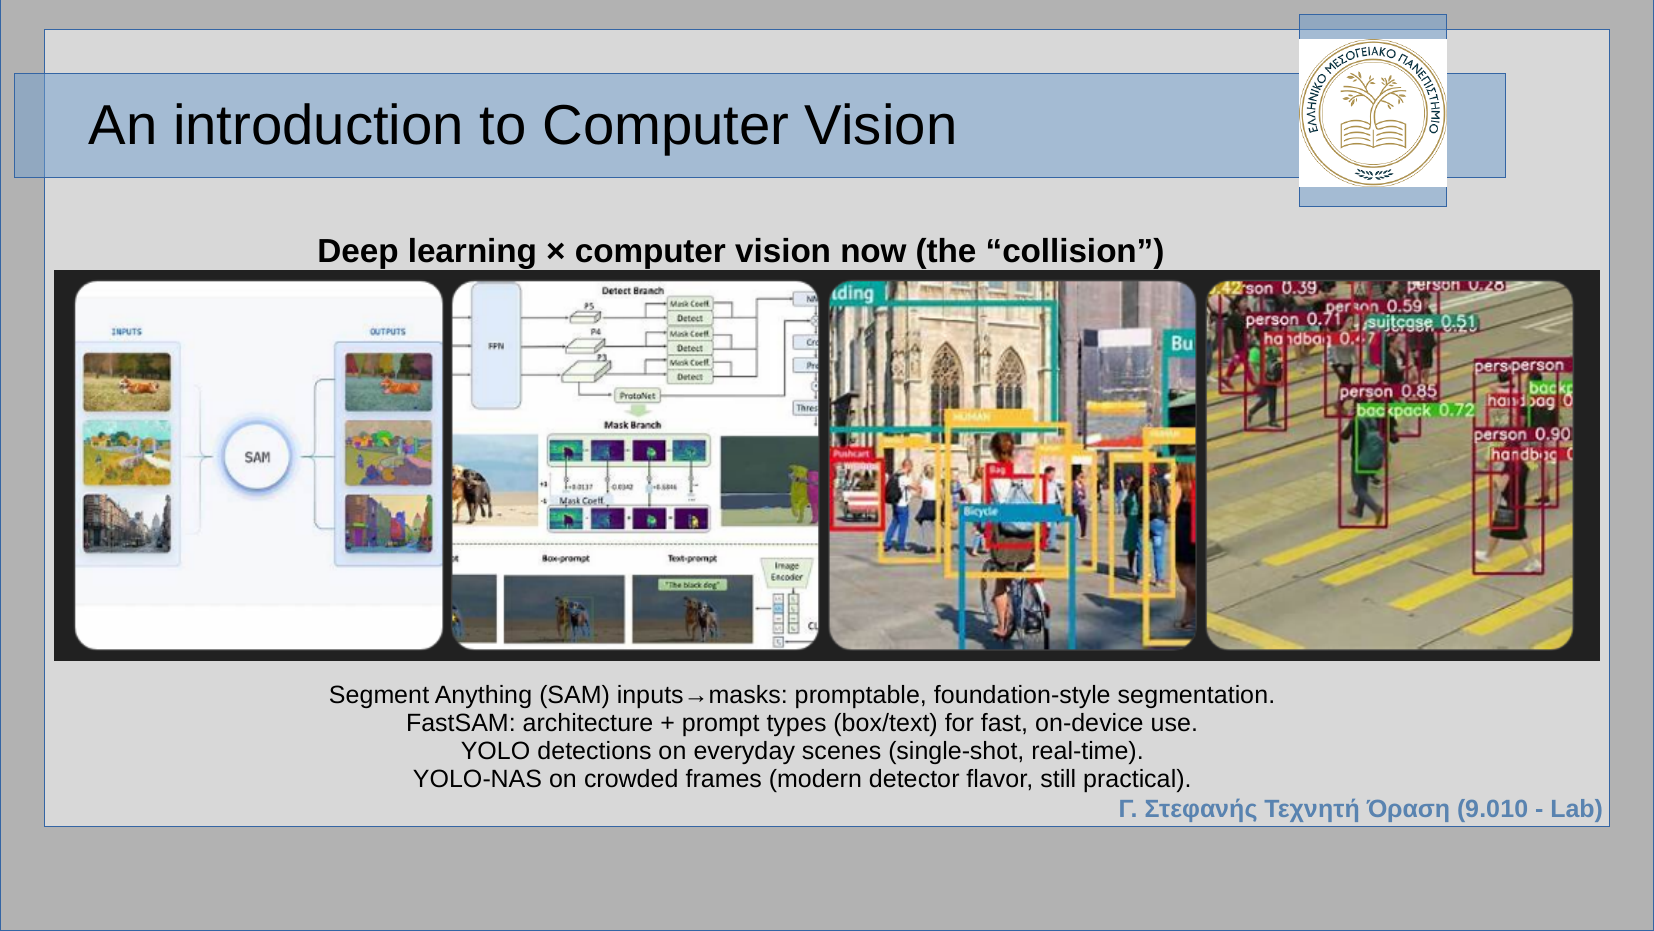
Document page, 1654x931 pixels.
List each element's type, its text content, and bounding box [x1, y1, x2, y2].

text_box Γ. Στεφανής Τεχνητή Όραση (9.010 - Lab) [1092, 772, 1630, 844]
picture [1299, 39, 1447, 187]
picture [54, 270, 1600, 661]
title An introduction to Computer Vision [88, 73, 1299, 178]
text_box Deep learning × computer vision now (the “collision”) [66, 206, 1418, 270]
title An introduction to Computer Vision [1447, 73, 1506, 178]
text_box Segment Anything (SAM) inputs→masks: promptable, foundation-style segmentation. FastSAM: architecture + prompt types (box/text) for fast, on-device use. YOLO detections on everyday scenes (single-shot, real-time). YOLO-NAS on crowded frames (modern detector flavor, still practical). [70, 673, 1536, 801]
